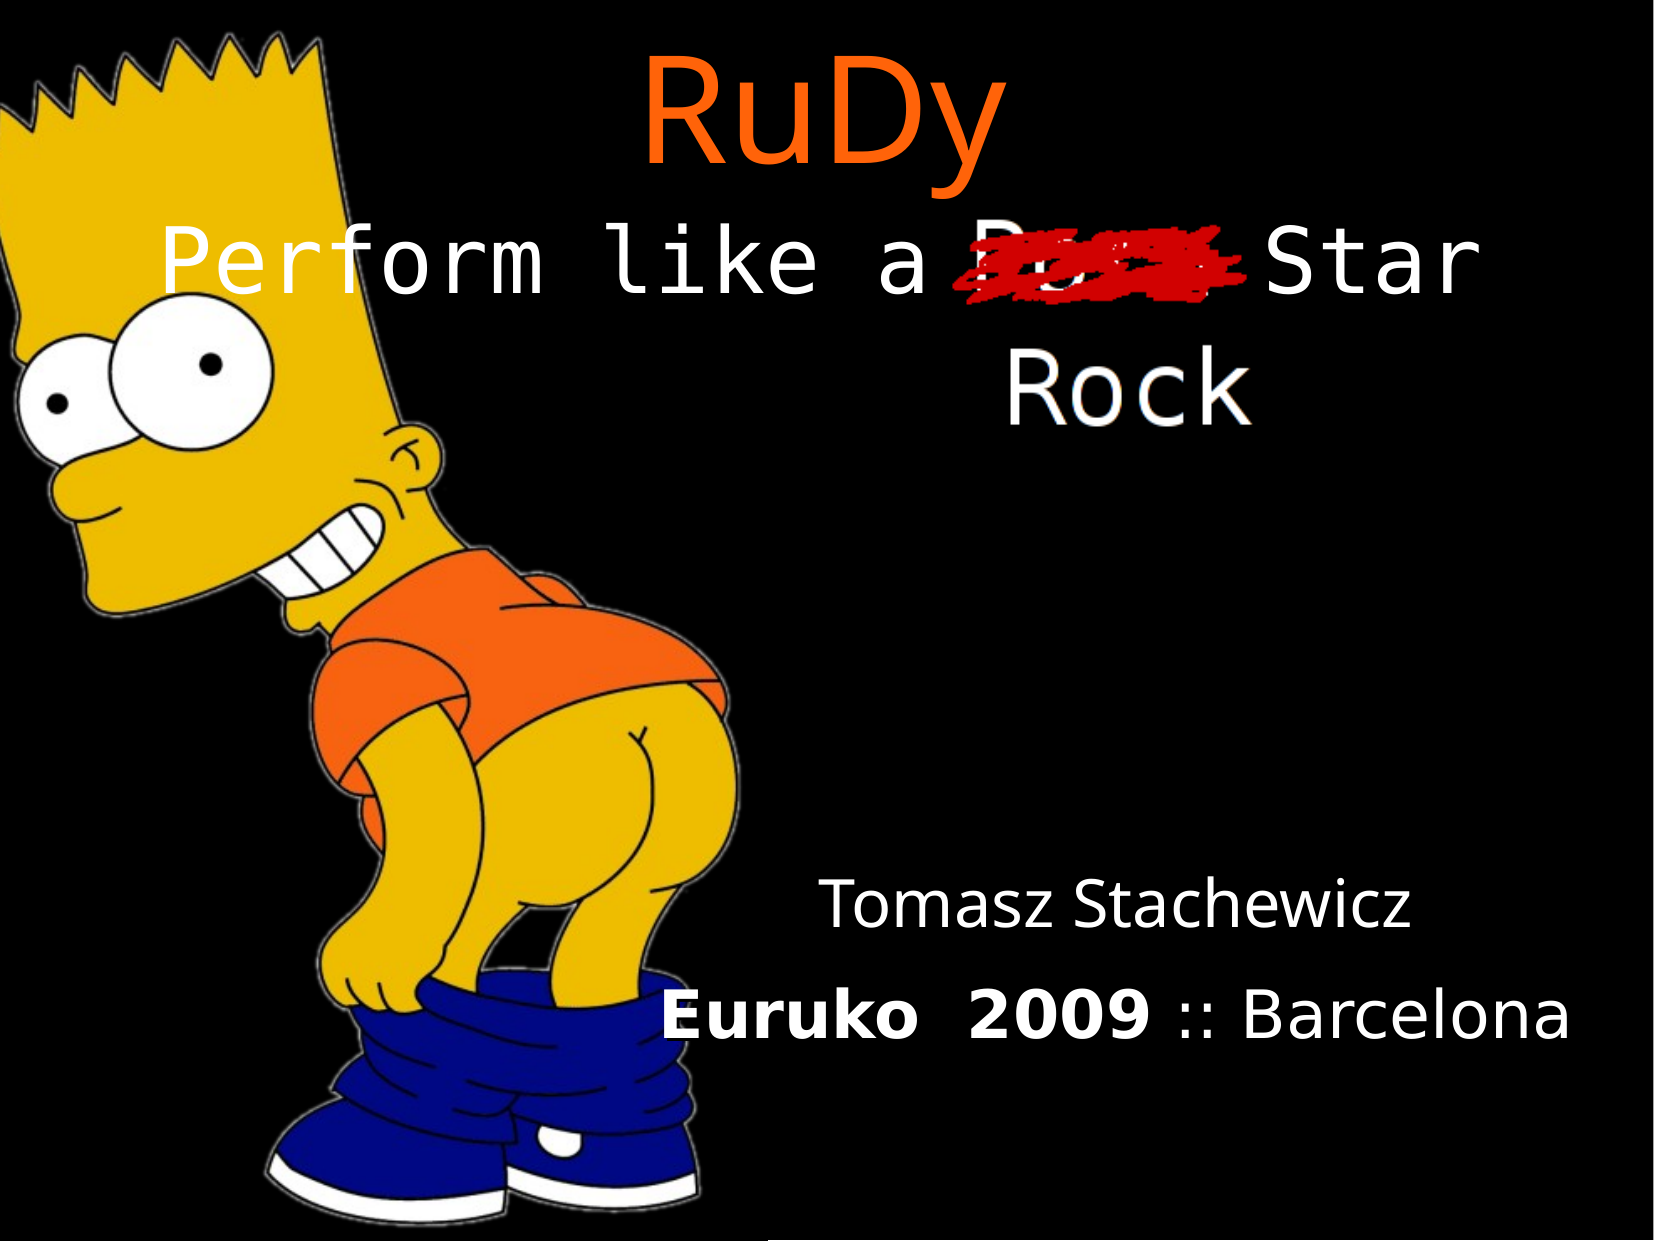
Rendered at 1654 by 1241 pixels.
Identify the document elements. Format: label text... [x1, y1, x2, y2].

title RuDy Perform like a Star [76, 0, 1565, 319]
picture [0, 24, 768, 1241]
list Tomasz Stachewicz Euruko 2009 :: Barcelona [590, 856, 1625, 1109]
picture [944, 319, 1270, 448]
